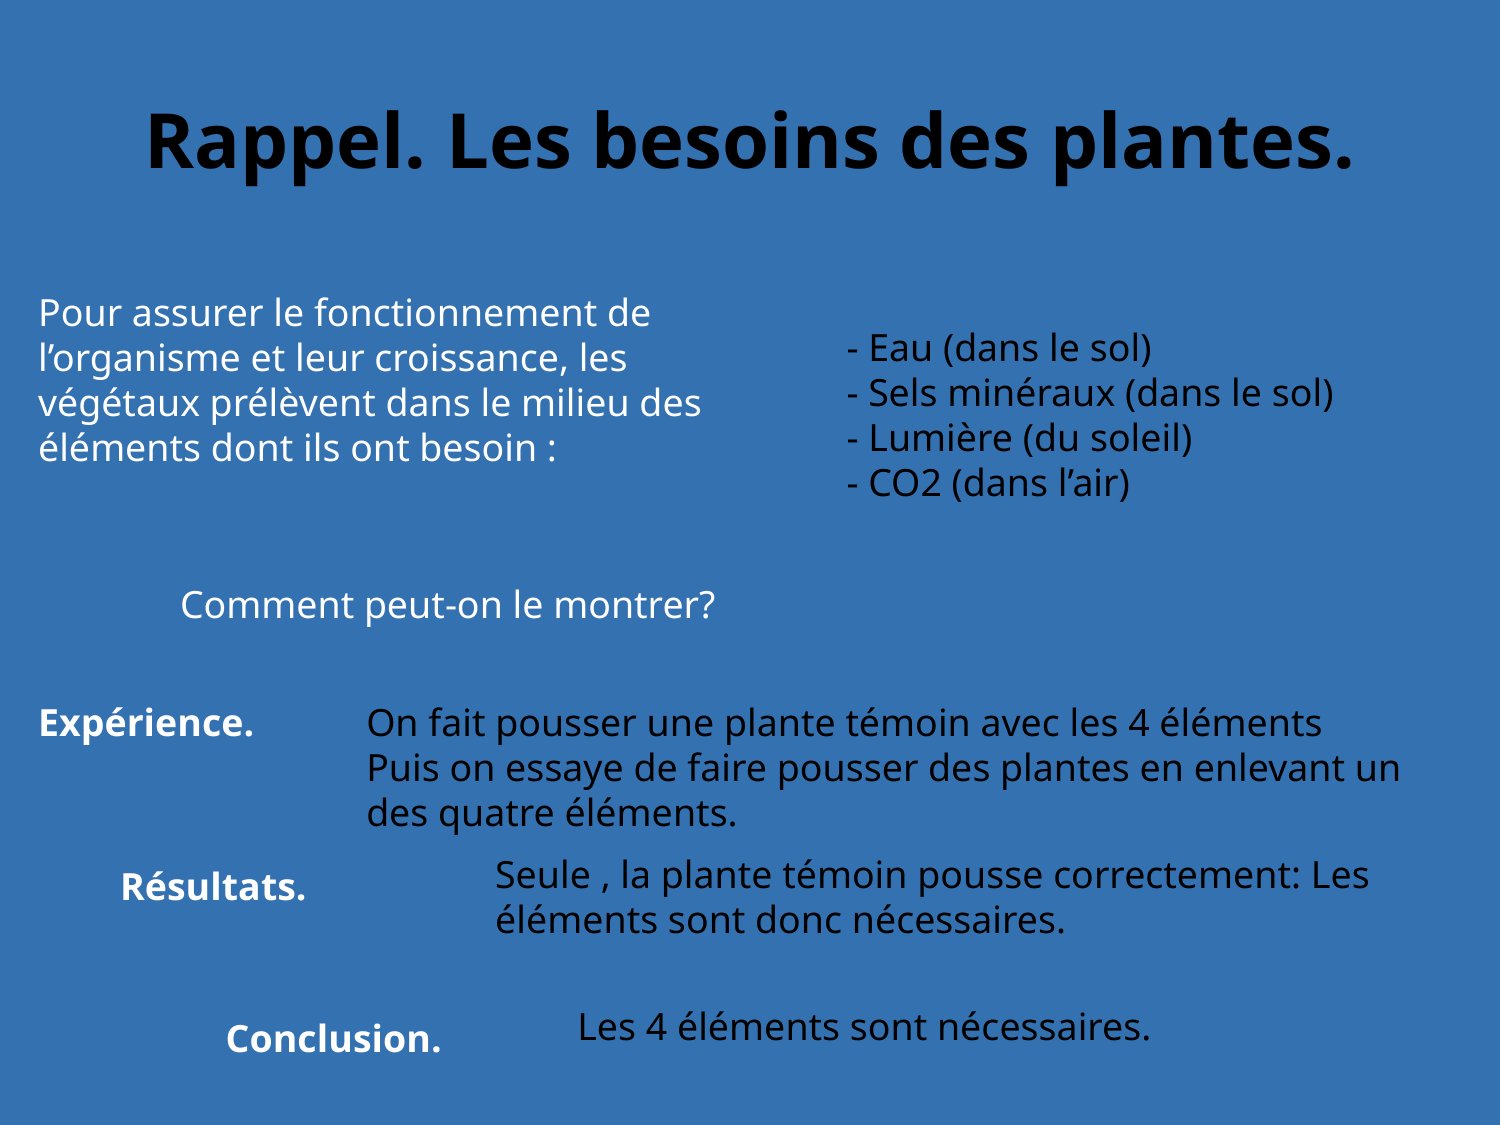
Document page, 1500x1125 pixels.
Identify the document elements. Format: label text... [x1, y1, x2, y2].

text_box Rappel. Les besoins des plantes. [74, 45, 1425, 233]
text_box Expérience. [23, 691, 317, 752]
text_box Conclusion. [210, 1007, 528, 1068]
text_box On fait pousser une plante témoin avec les 4 éléments Puis on essaye de faire pousser des plantes en enlevant un des quatre éléments. [351, 691, 1465, 842]
text_box Les 4 éléments sont nécessaires. [562, 996, 1242, 1056]
text_box - Eau (dans le sol) - Sels minéraux (dans le sol) - Lumière (du soleil) - CO2 (dans l’air) [831, 316, 1371, 557]
text_box Seule , la plante témoin pousse correctement: Les éléments sont donc nécessaires. [480, 843, 1477, 949]
text_box Comment peut-on le montrer? [165, 574, 869, 634]
text_box Résultats. [105, 855, 352, 916]
text_box Pour assurer le fonctionnement de l’organisme et leur croissance, les végétaux prélèvent dans le milieu des éléments dont ils ont besoin : [23, 281, 809, 476]
